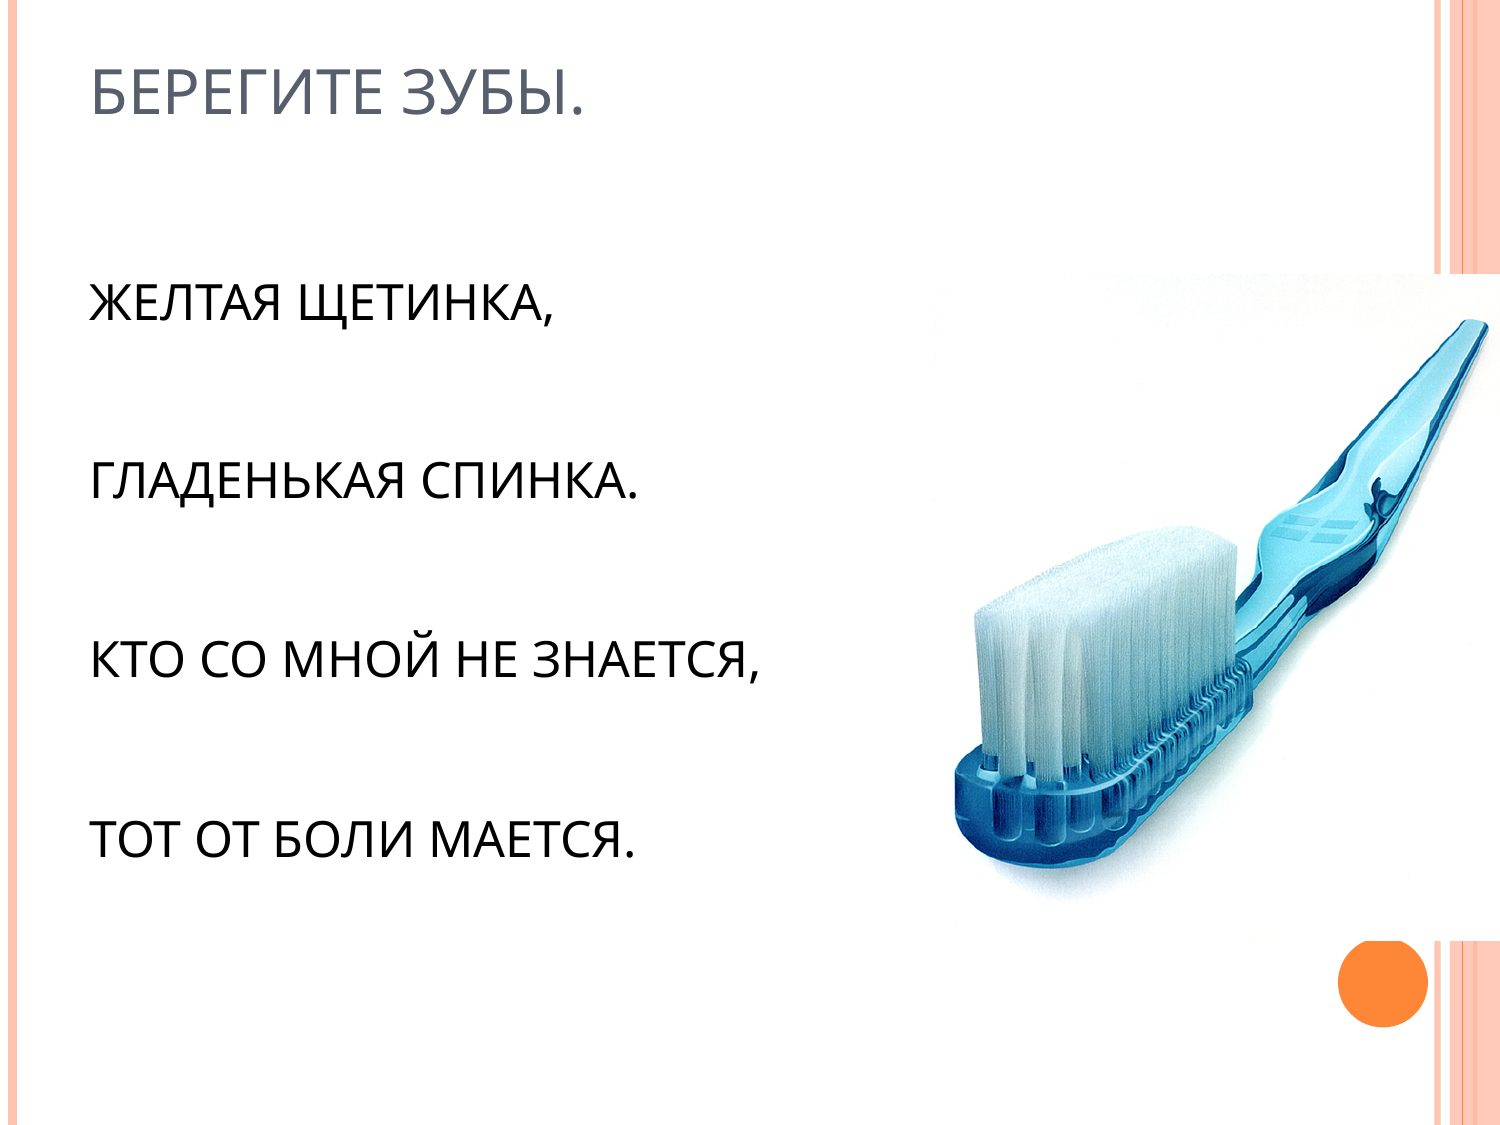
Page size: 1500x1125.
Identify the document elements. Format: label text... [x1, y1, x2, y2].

picture [934, 274, 1500, 941]
title БЕРЕГИТЕ ЗУБЫ. [75, 45, 1300, 233]
list ЖЕЛТАЯ ЩЕТИНКА, ГЛАДЕНЬКАЯ СПИНКА. КТО СО МНОЙ НЕ ЗНАЕТСЯ, ТОТ ОТ БОЛИ МАЕТСЯ. [75, 262, 1300, 1062]
